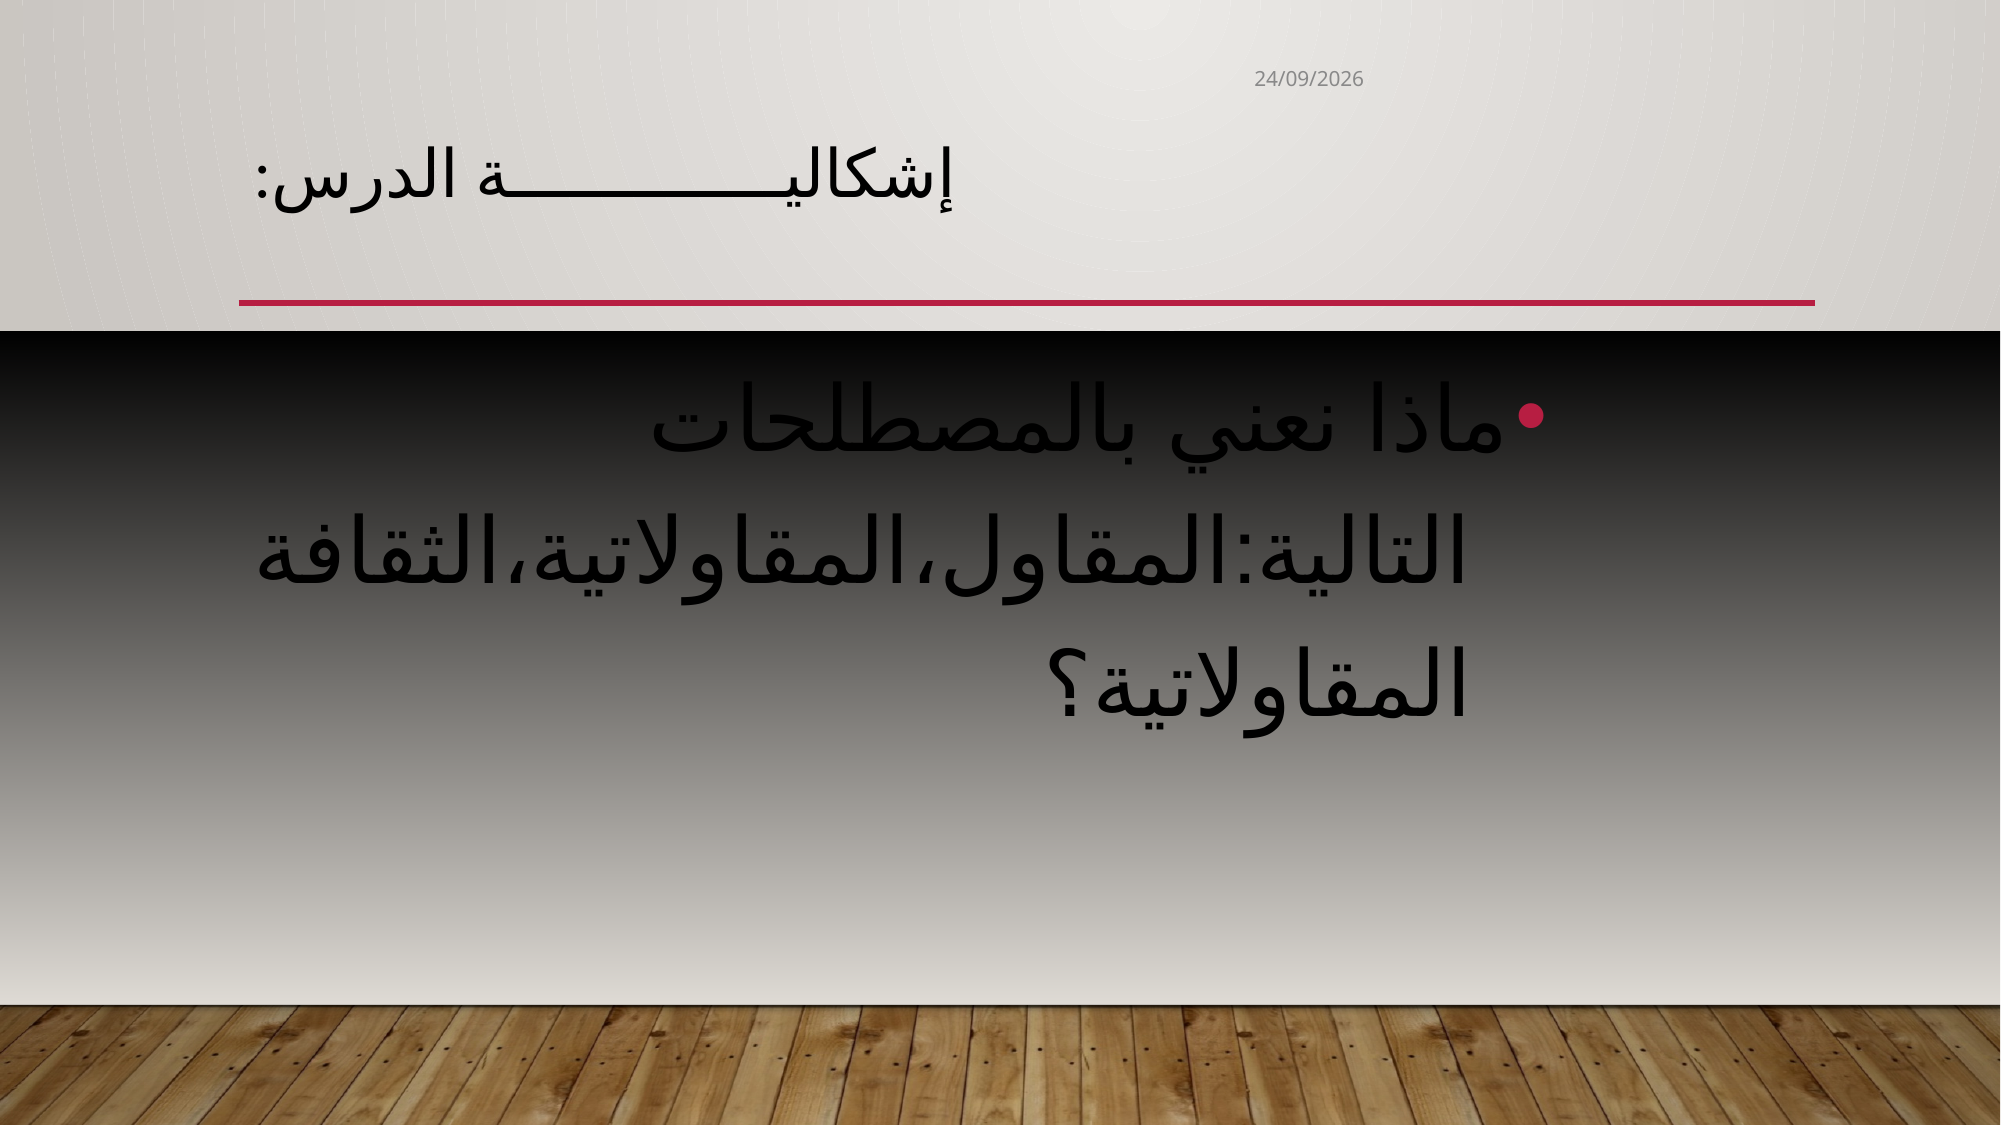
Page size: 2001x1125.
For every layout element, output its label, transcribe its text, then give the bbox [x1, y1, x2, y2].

title إشكاليــــــــــــــة الدرس: [238, 131, 1814, 305]
list ماذا نعني بالمصطلحات التالية:المقاول،المقاولاتية،الثقافة المقاولاتية؟ [238, 330, 1814, 897]
text_box 19/02/2020 [1239, 54, 1814, 105]
